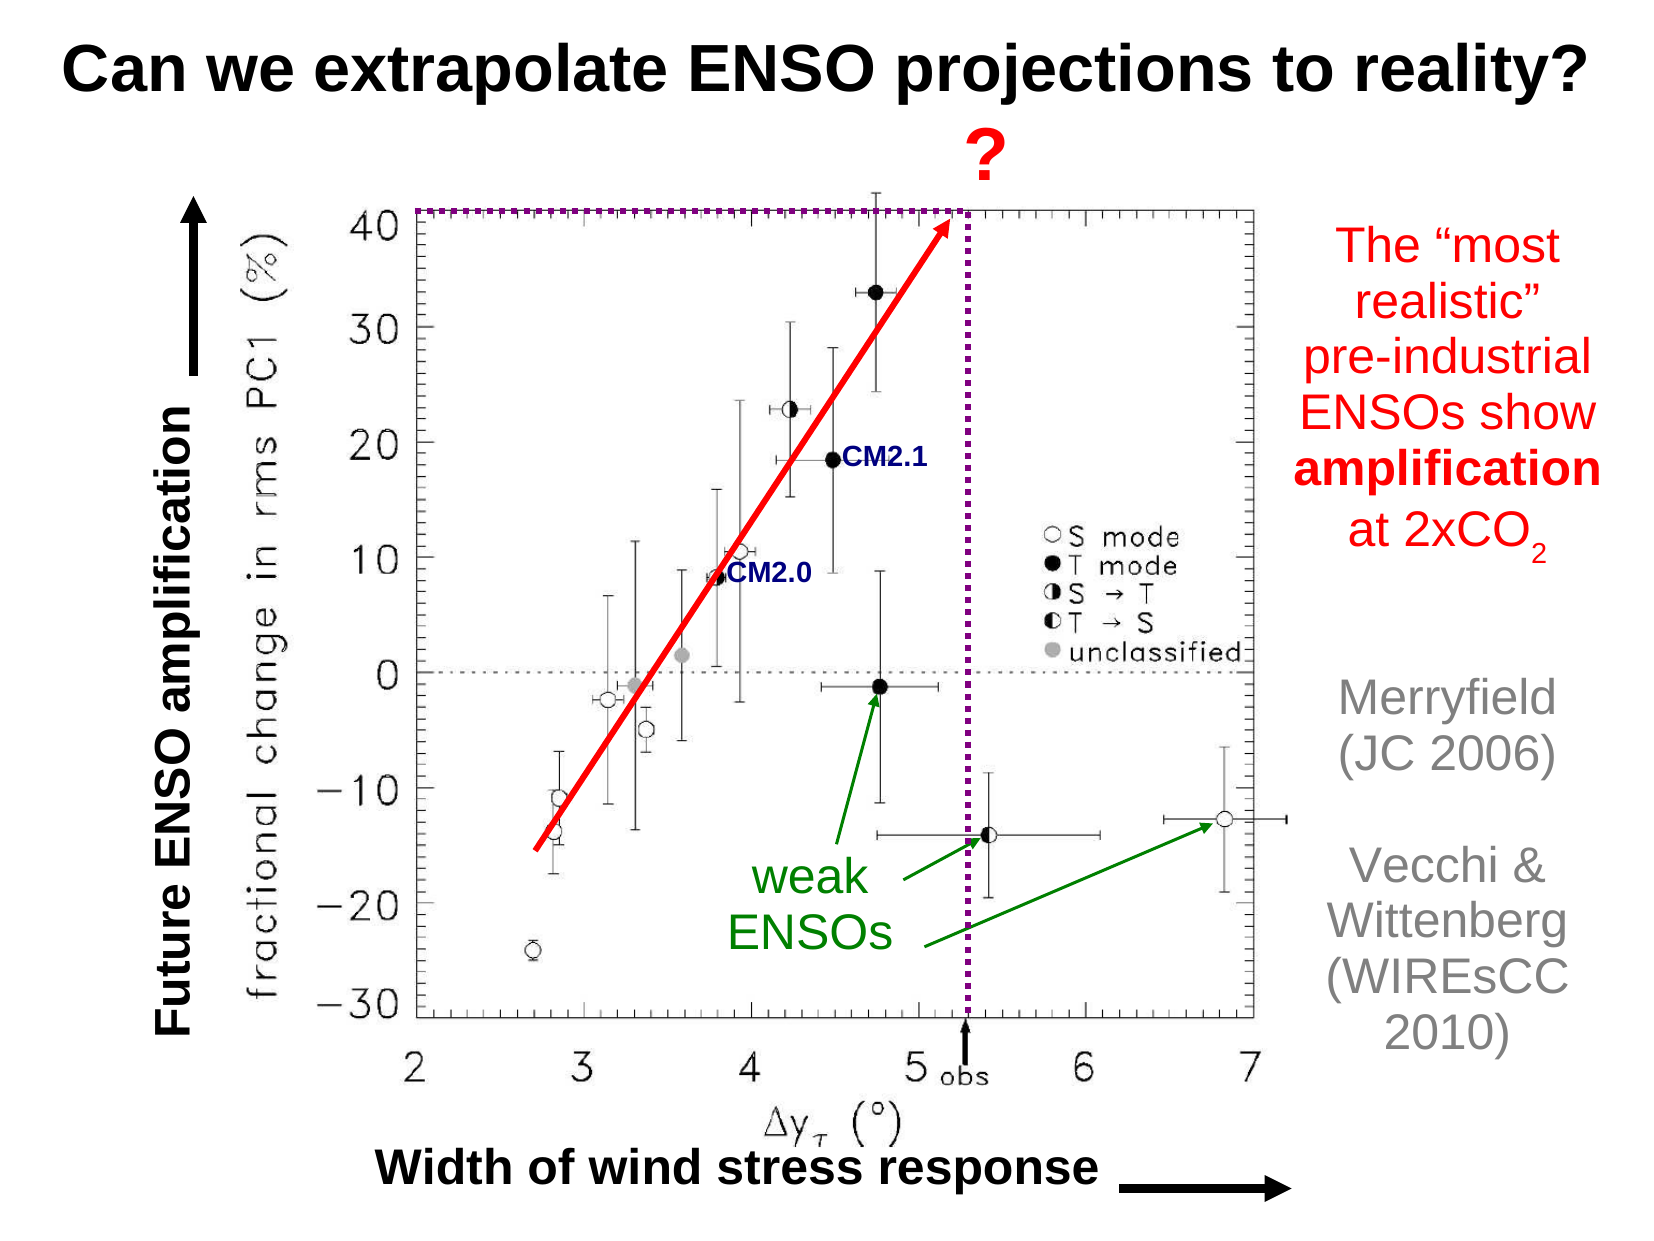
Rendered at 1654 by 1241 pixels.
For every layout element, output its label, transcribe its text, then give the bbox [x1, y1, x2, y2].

text_box Width of wind stress response [354, 1140, 1121, 1196]
text_box The “most realistic” pre-industrial ENSOs show amplification at 2xCO2 [1278, 217, 1618, 564]
text_box CM2.0 [717, 556, 821, 590]
text_box ? [952, 113, 1021, 198]
text_box Future ENSO amplification [144, 375, 201, 1069]
text_box weak ENSOs [700, 849, 920, 962]
text_box Merryfield (JC 2006) Vecchi & Wittenberg (WIREsCC 2010) [1311, 670, 1584, 1061]
text_box CM2.1 [833, 440, 937, 474]
picture [223, 184, 1322, 1161]
text_box Can we extrapolate ENSO projections to reality? [39, 32, 1615, 107]
